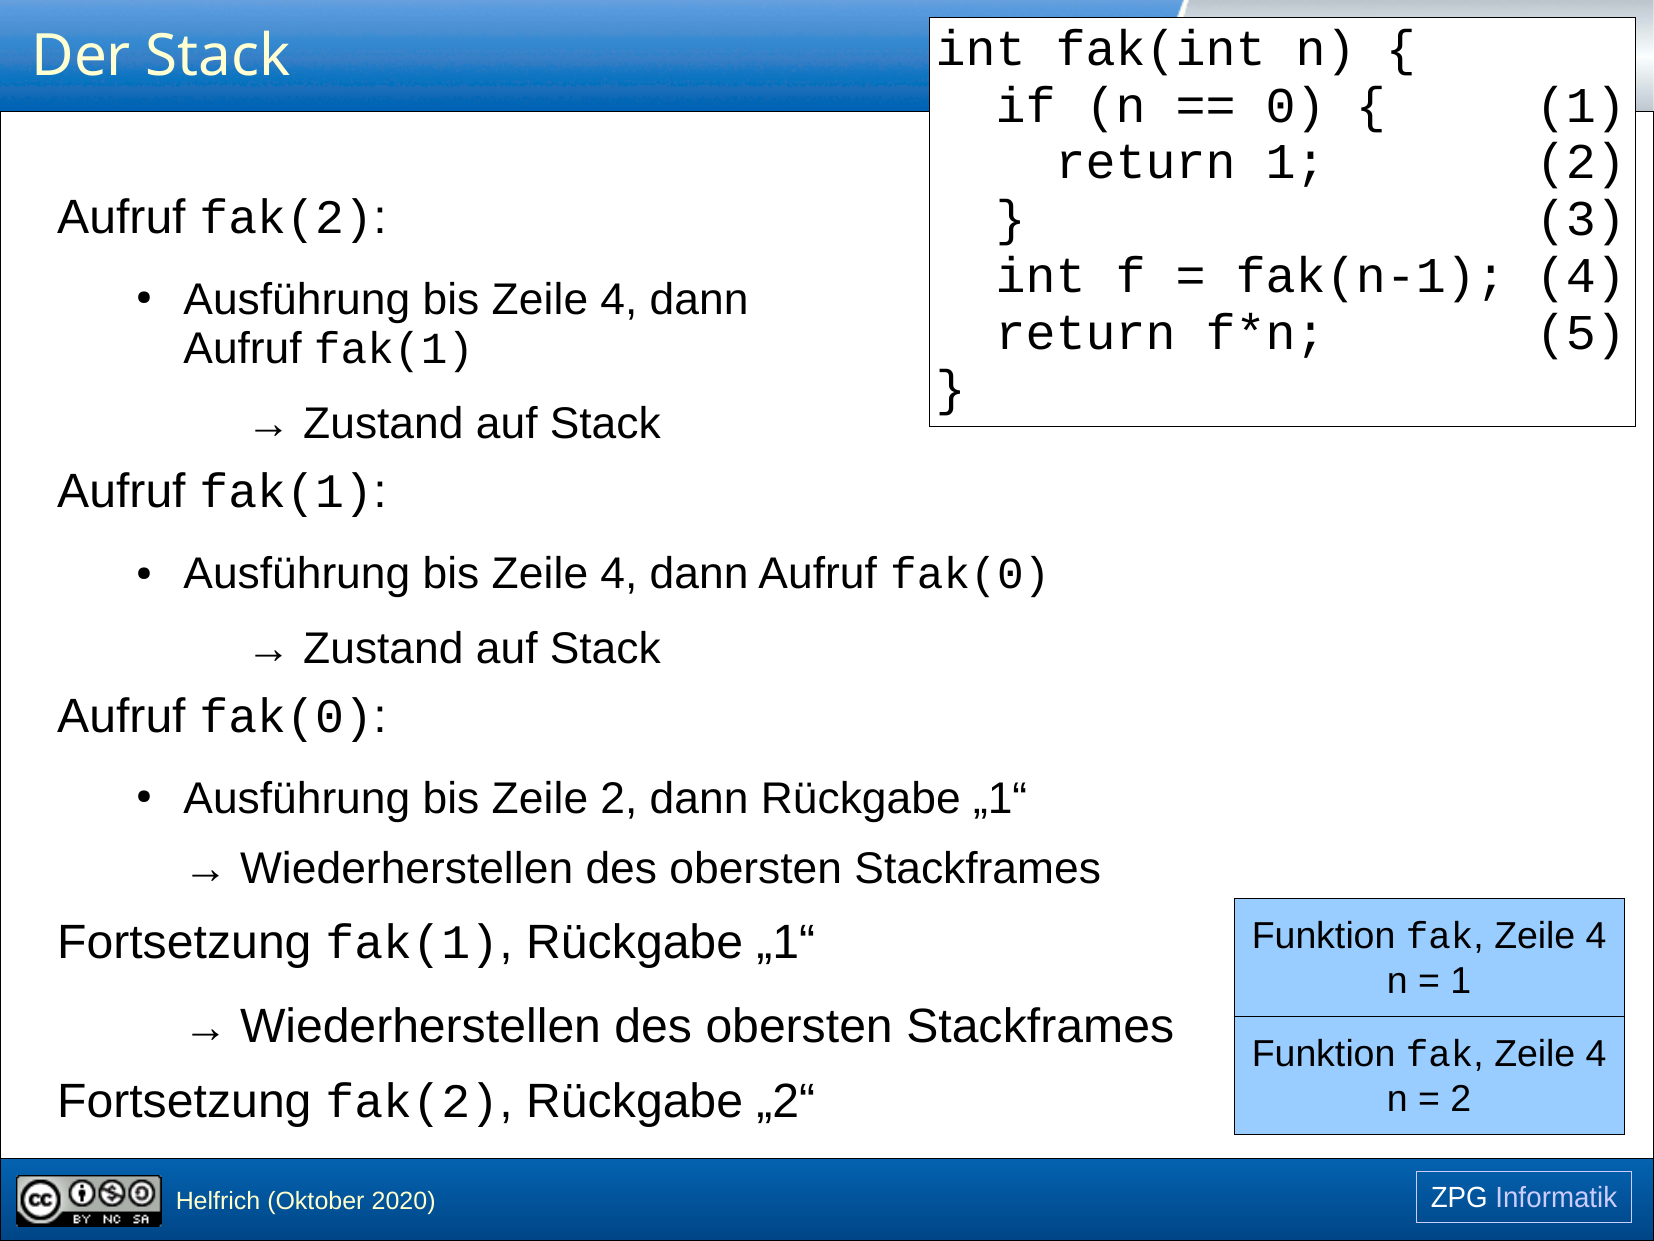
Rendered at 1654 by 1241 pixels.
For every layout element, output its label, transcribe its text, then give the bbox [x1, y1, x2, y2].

text_box Funktion fak, Zeile 4 n = 1 [1234, 898, 1625, 1017]
picture [16, 1175, 162, 1227]
title Der Stack [31, 14, 1151, 92]
picture [0, 0, 1654, 111]
text_box Funktion fak, Zeile 4 n = 2 [1234, 1017, 1625, 1135]
text_box int fak(int n) { if (n == 0) { (1) return 1; (2) } (3) int f = fak(n-1); (4) return f*n; (5) } [929, 17, 1636, 427]
list Aufruf fak(2): Ausführung bis Zeile 4, dann Aufruf fak(1) → Zustand auf Stack Aufruf fak(1): Ausführung bis Zeile 4, dann Aufruf fak(0) → Zustand auf Stack Aufruf fak(0): Ausführung bis Zeile 2, dann Rückgabe „1“ → Wiederherstellen des obersten Stackframes Fortsetzung fak(1), Rückgabe „1“ → Wiederherstellen des obersten Stackframes Fortsetzung fak(2), Rückgabe „2“ [57, 189, 1605, 1135]
